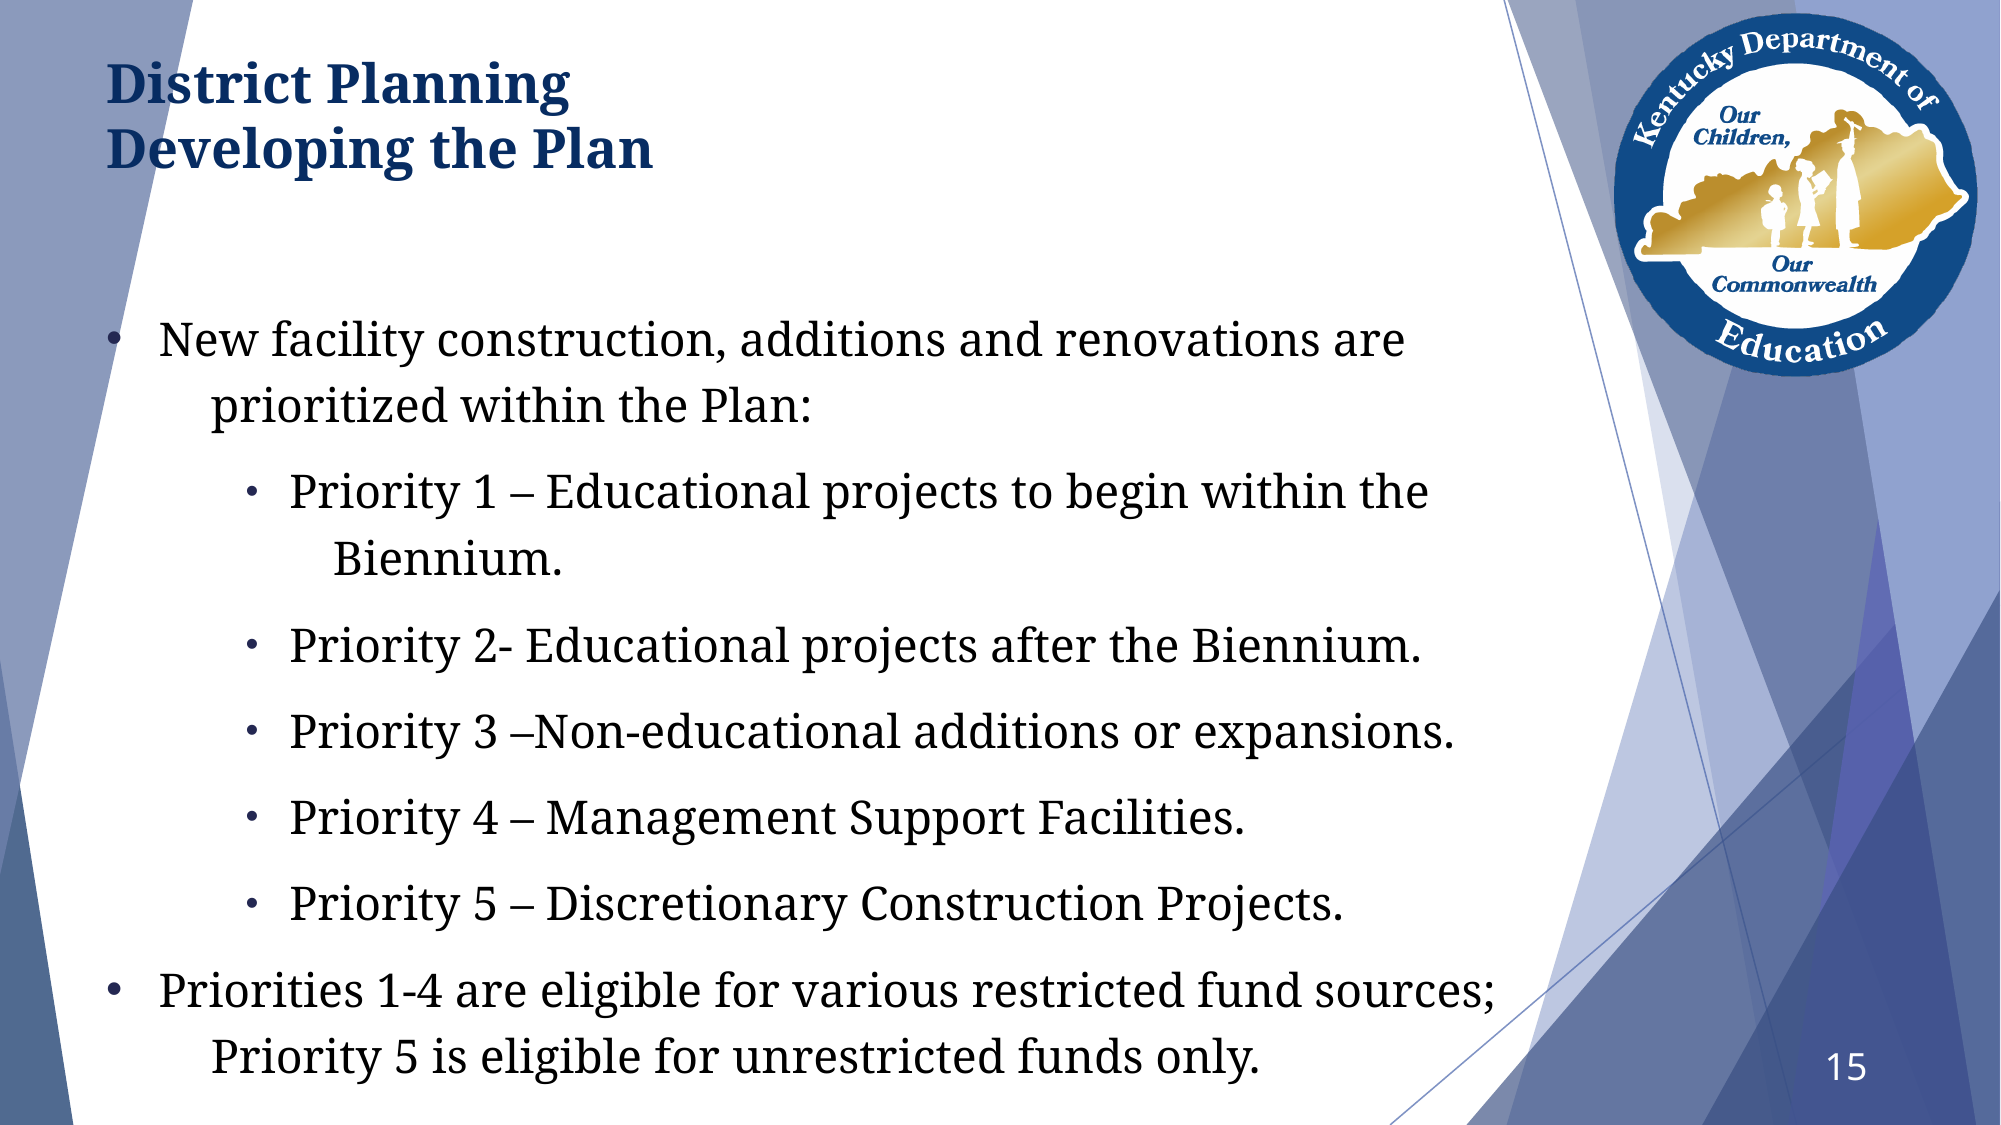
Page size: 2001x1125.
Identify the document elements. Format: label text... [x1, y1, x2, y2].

list New facility construction, additions and renovations are prioritized within the Plan: Priority 1 – Educational projects to begin within the Biennium. Priority 2- Educational projects after the Biennium. Priority 3 –Non-educational additions or expansions. Priority 4 – Management Support Facilities. Priority 5 – Discretionary Construction Projects. Priorities 1-4 are eligible for various restricted fund sources; Priority 5 is eligible for unrestricted funds only. [124, 262, 1607, 1125]
text_box [1809, 1035, 1922, 1096]
title District Planning Developing the Plan [190, 0, 1511, 213]
